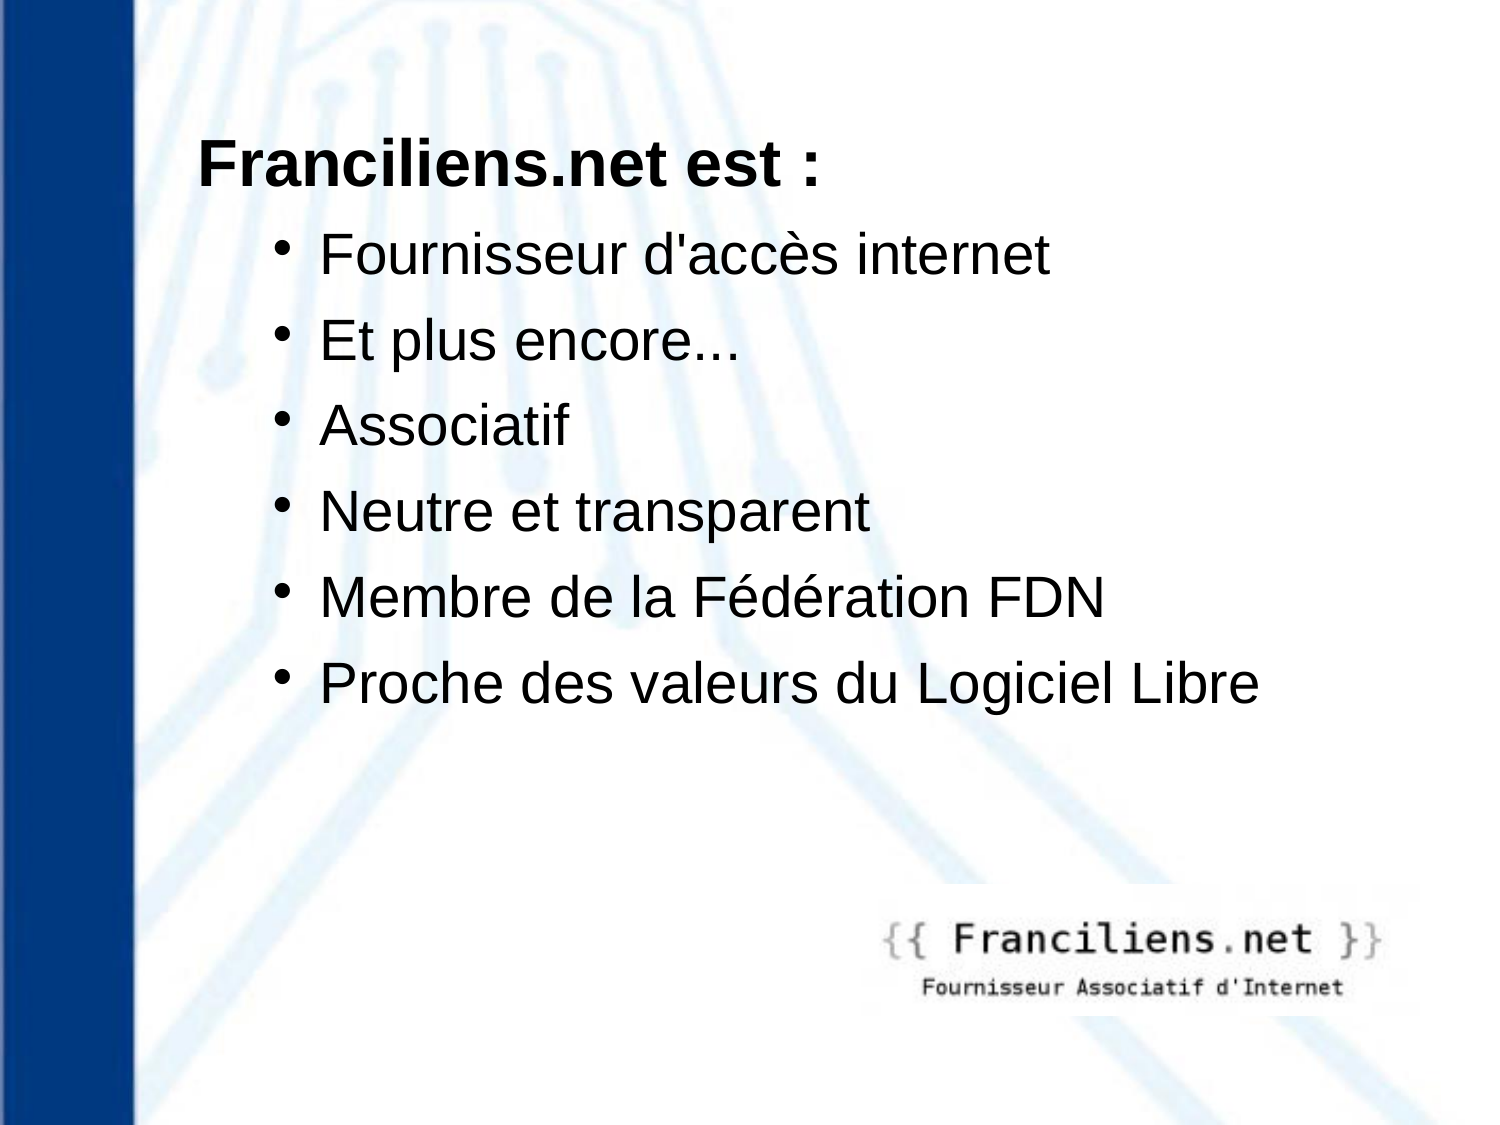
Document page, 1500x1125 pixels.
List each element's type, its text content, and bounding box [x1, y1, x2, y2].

picture [0, 0, 1500, 1125]
list Franciliens.net est : Fournisseur d'accès internet Et plus encore... Associatif Neutre et transparent Membre de la Fédération FDN Proche des valeurs du Logiciel Libre [183, 112, 1425, 855]
